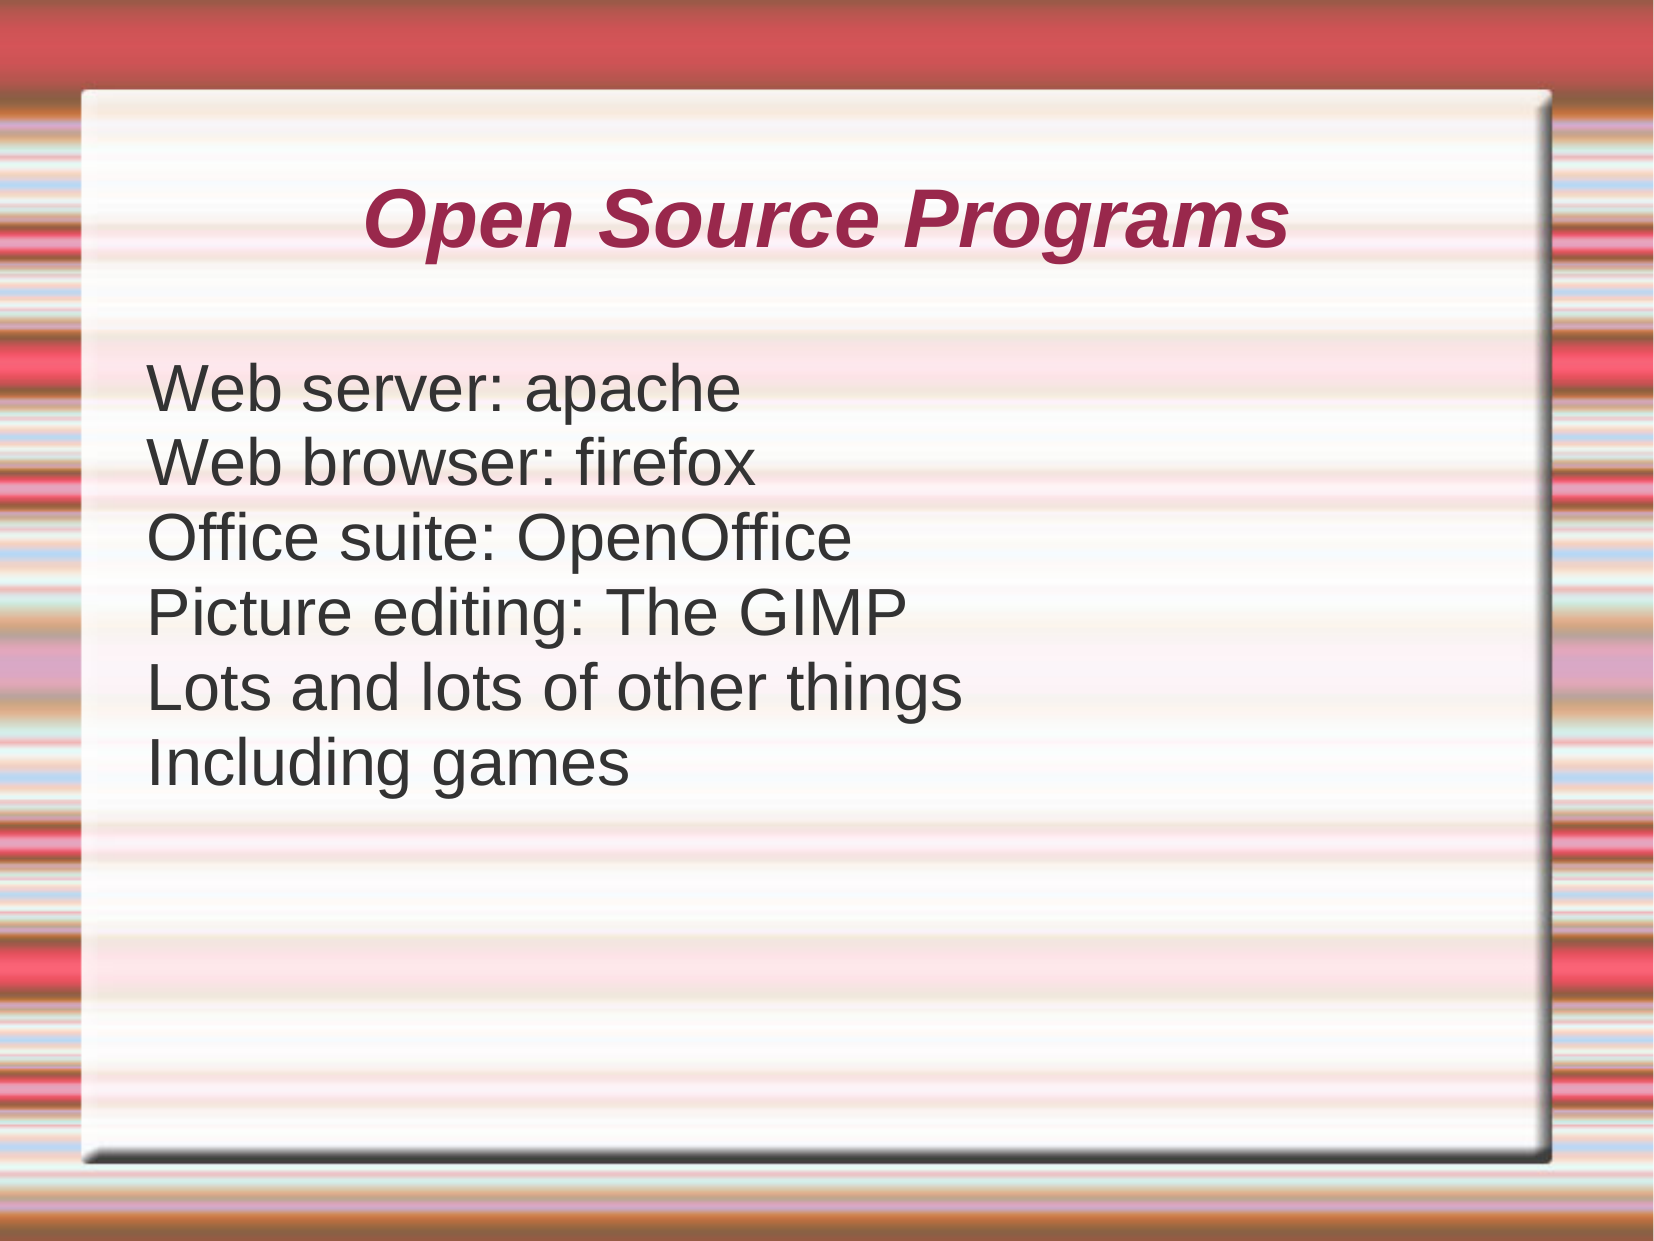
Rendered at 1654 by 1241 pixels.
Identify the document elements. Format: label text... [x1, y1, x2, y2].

title Open Source Programs [121, 114, 1534, 322]
list Web server: apache Web browser: firefox Office suite: OpenOffice Picture editing: The GIMP Lots and lots of other things Including games [134, 350, 1516, 1133]
picture [0, 0, 1654, 1241]
